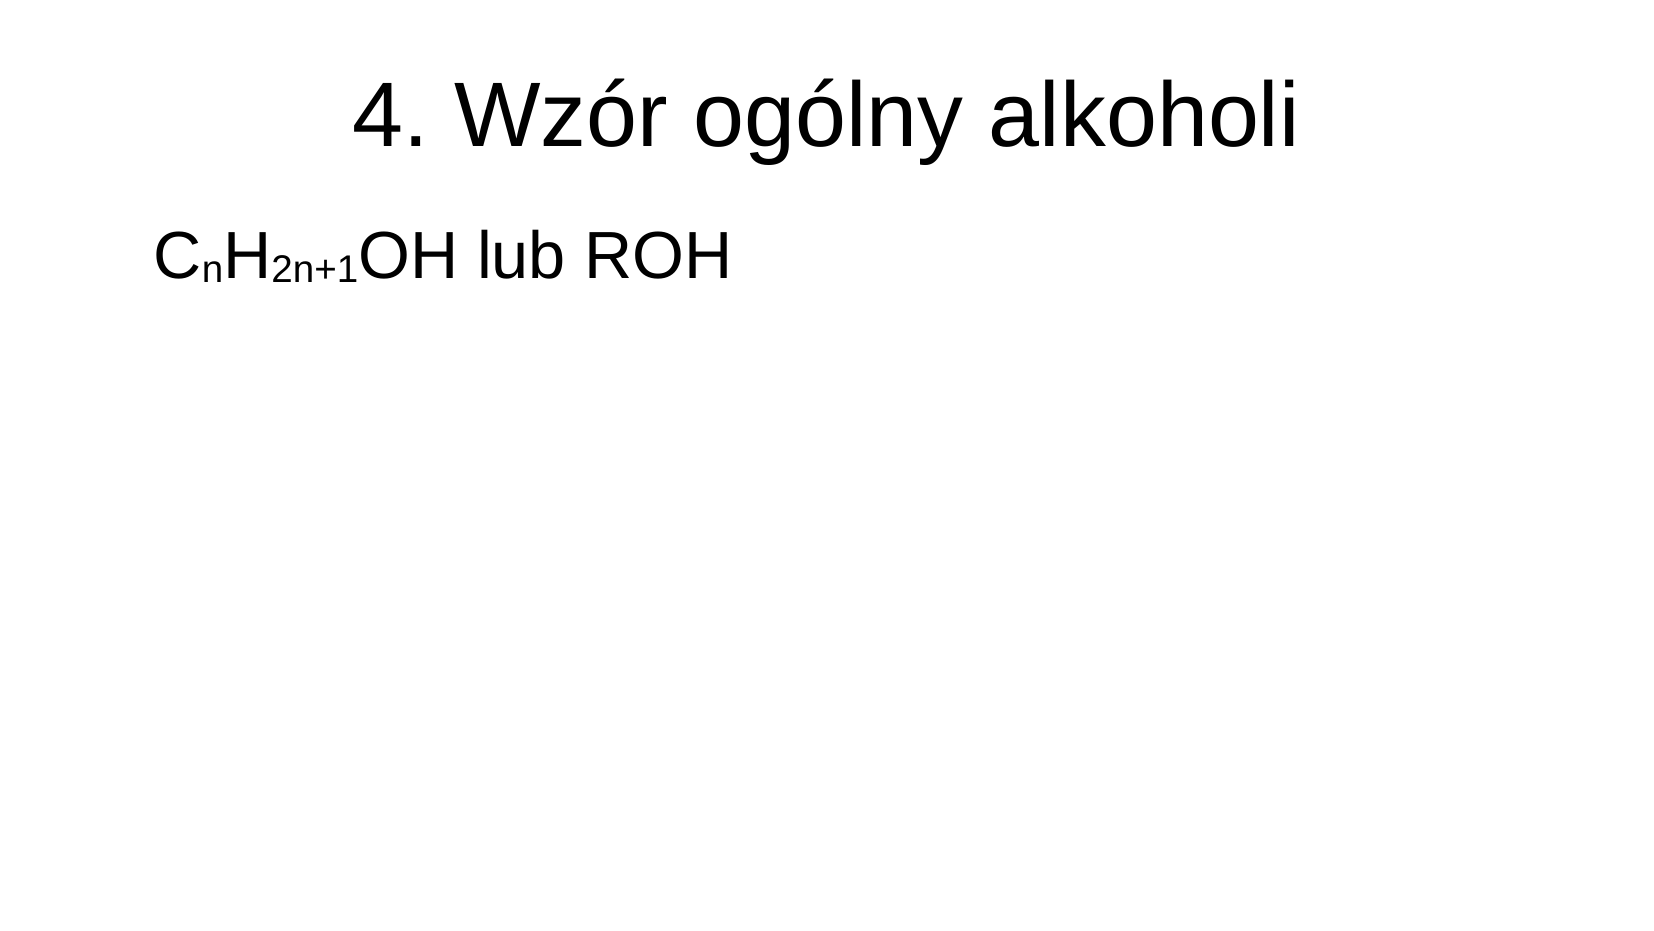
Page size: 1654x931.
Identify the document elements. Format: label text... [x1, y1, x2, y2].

list CnH2n+1OH lub ROH [82, 217, 1571, 758]
title 4. Wzór ogólny alkoholi [82, 37, 1571, 193]
